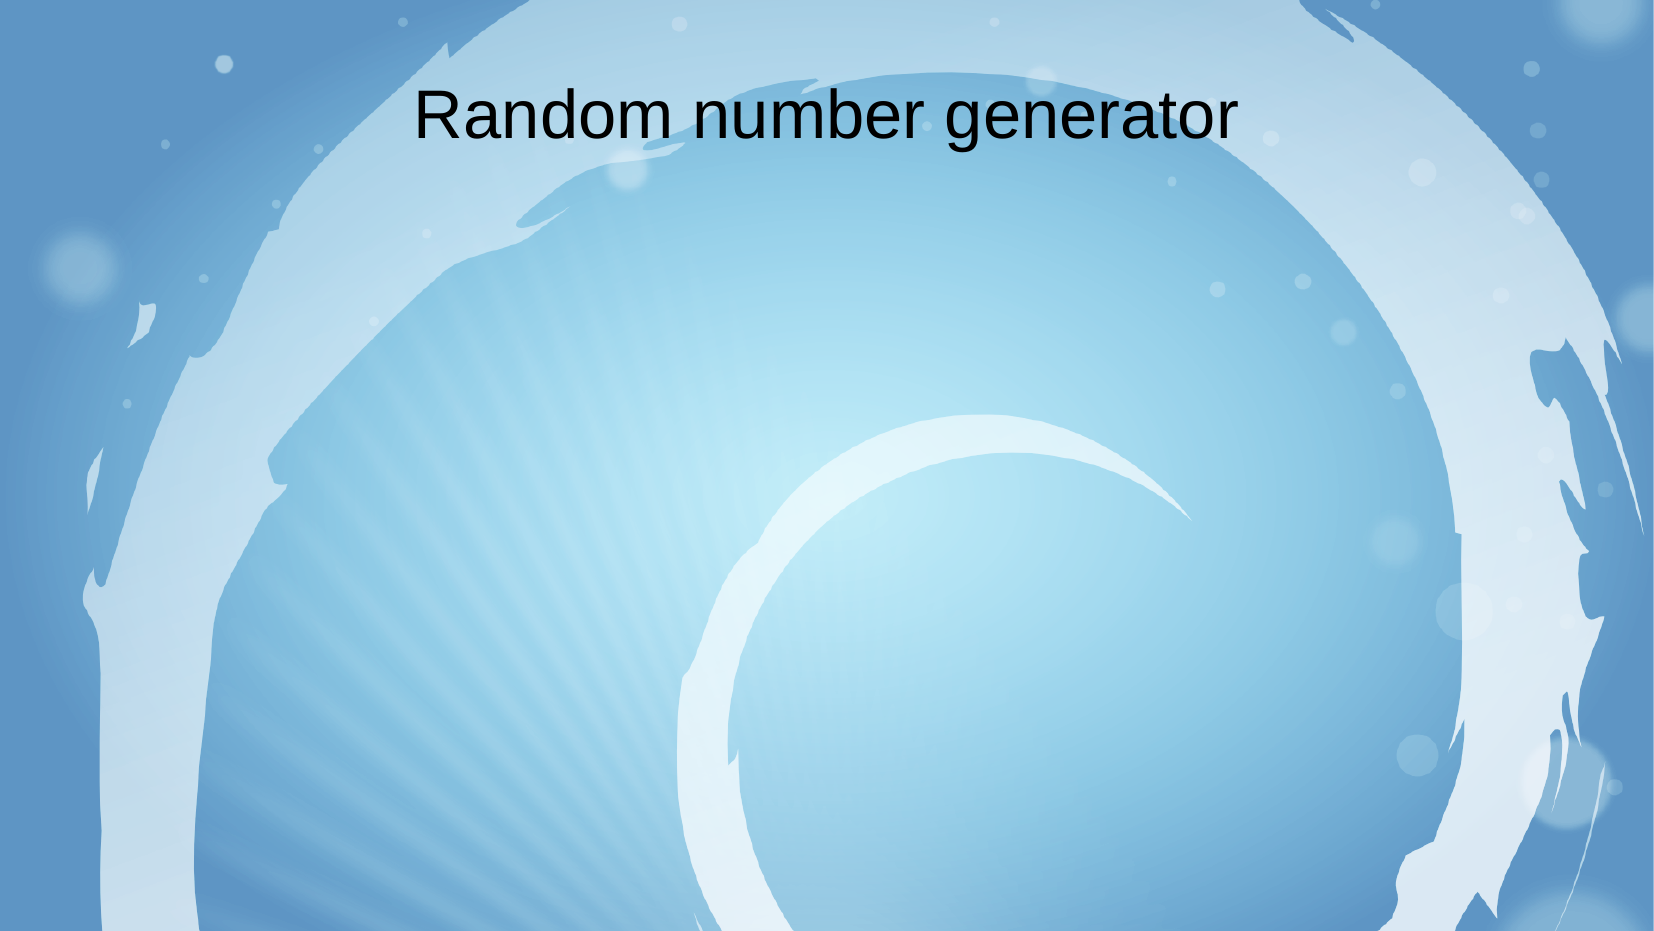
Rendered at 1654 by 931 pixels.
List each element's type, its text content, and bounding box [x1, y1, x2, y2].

title Random number generator [118, 37, 1536, 193]
picture [0, 0, 1654, 931]
